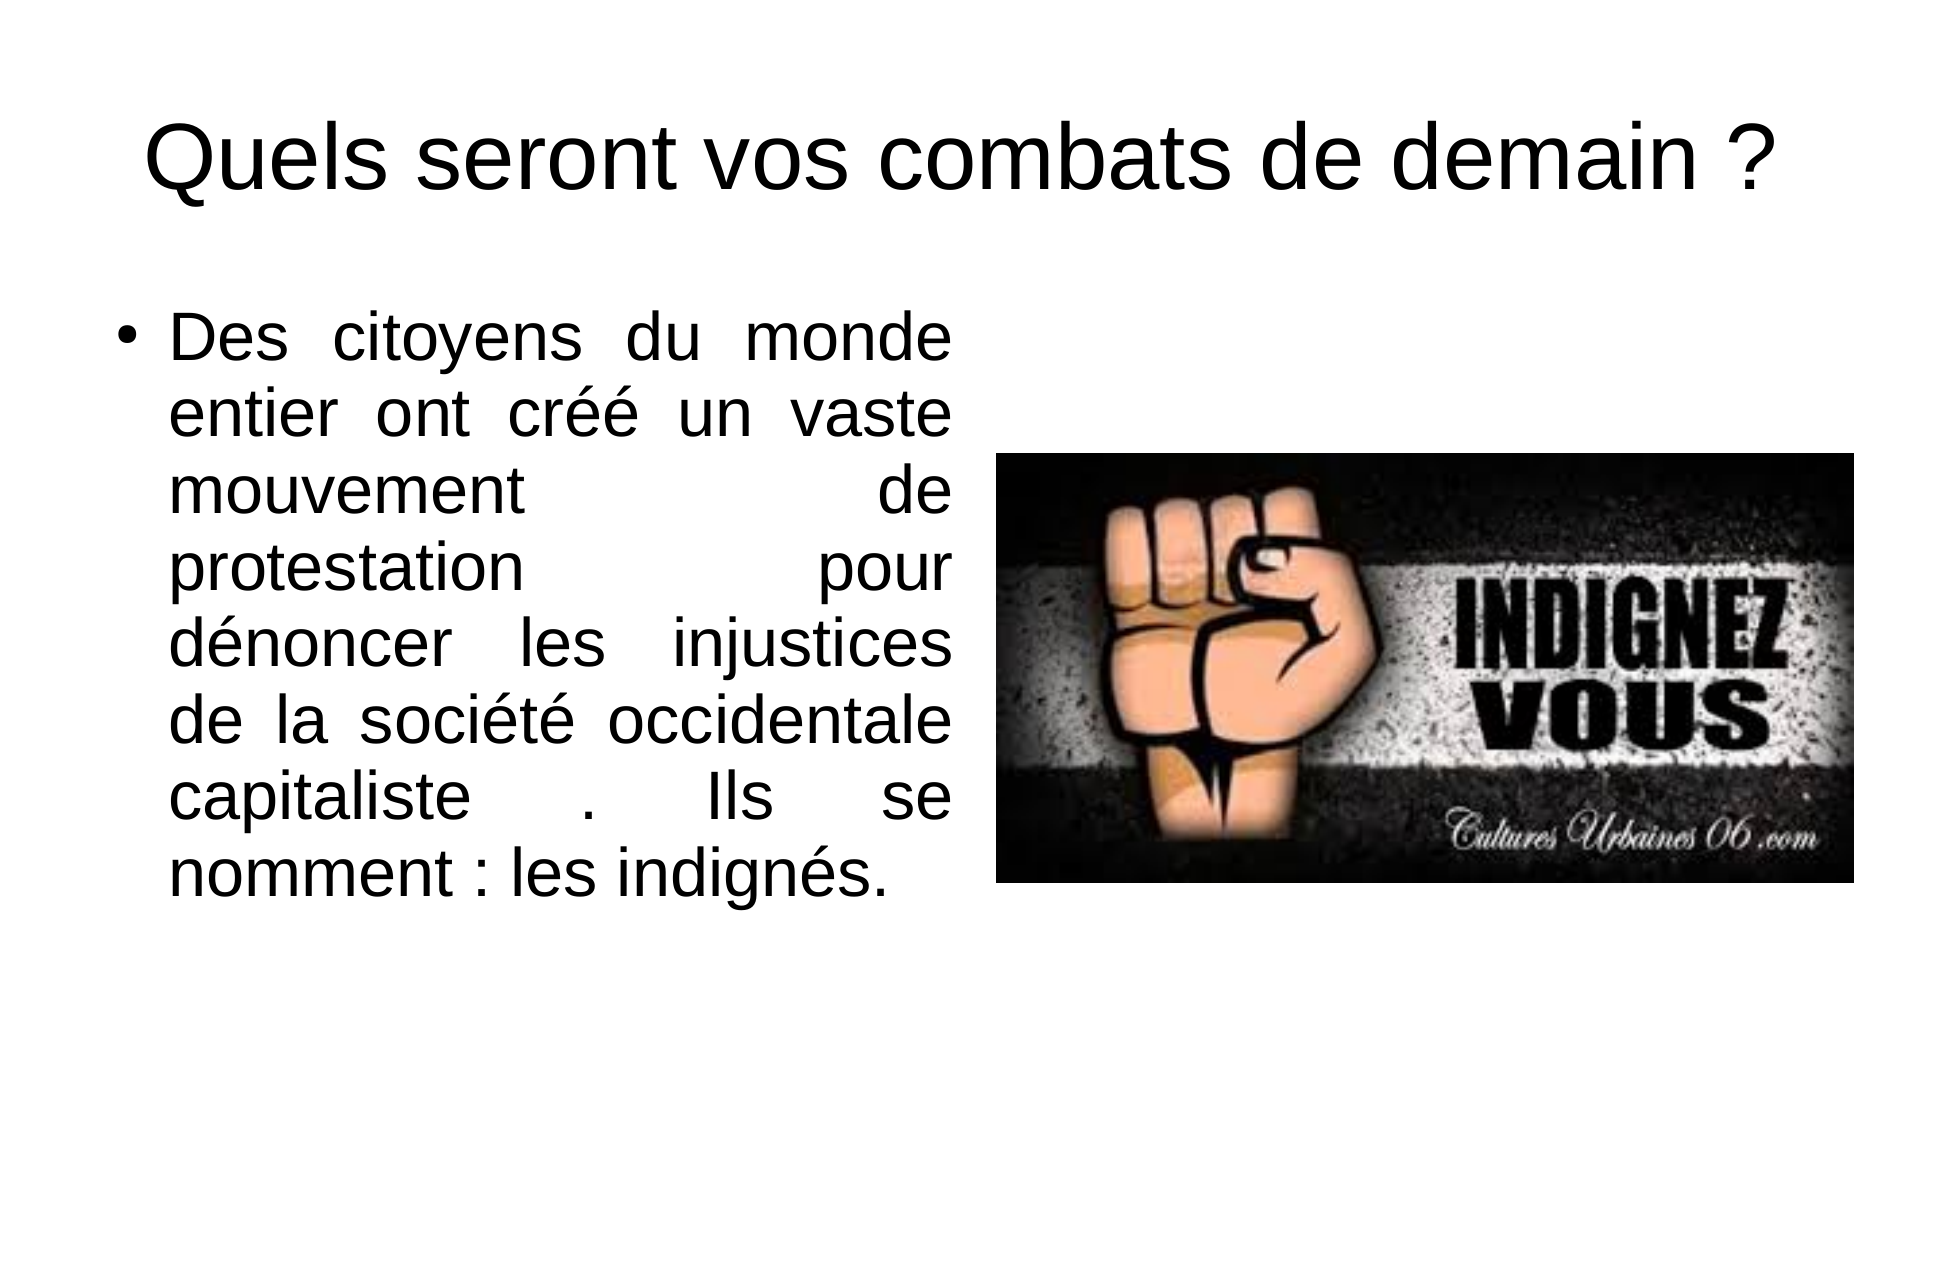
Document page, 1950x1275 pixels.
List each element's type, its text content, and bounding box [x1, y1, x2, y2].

list Des citoyens du monde entier ont créé un vaste mouvement de protestation pour dénoncer les injustices de la société occidentale capitaliste . Ils se nomment : les indignés. [97, 298, 954, 1038]
picture [996, 453, 1854, 883]
title Quels seront vos combats de demain ? [97, 50, 1853, 264]
